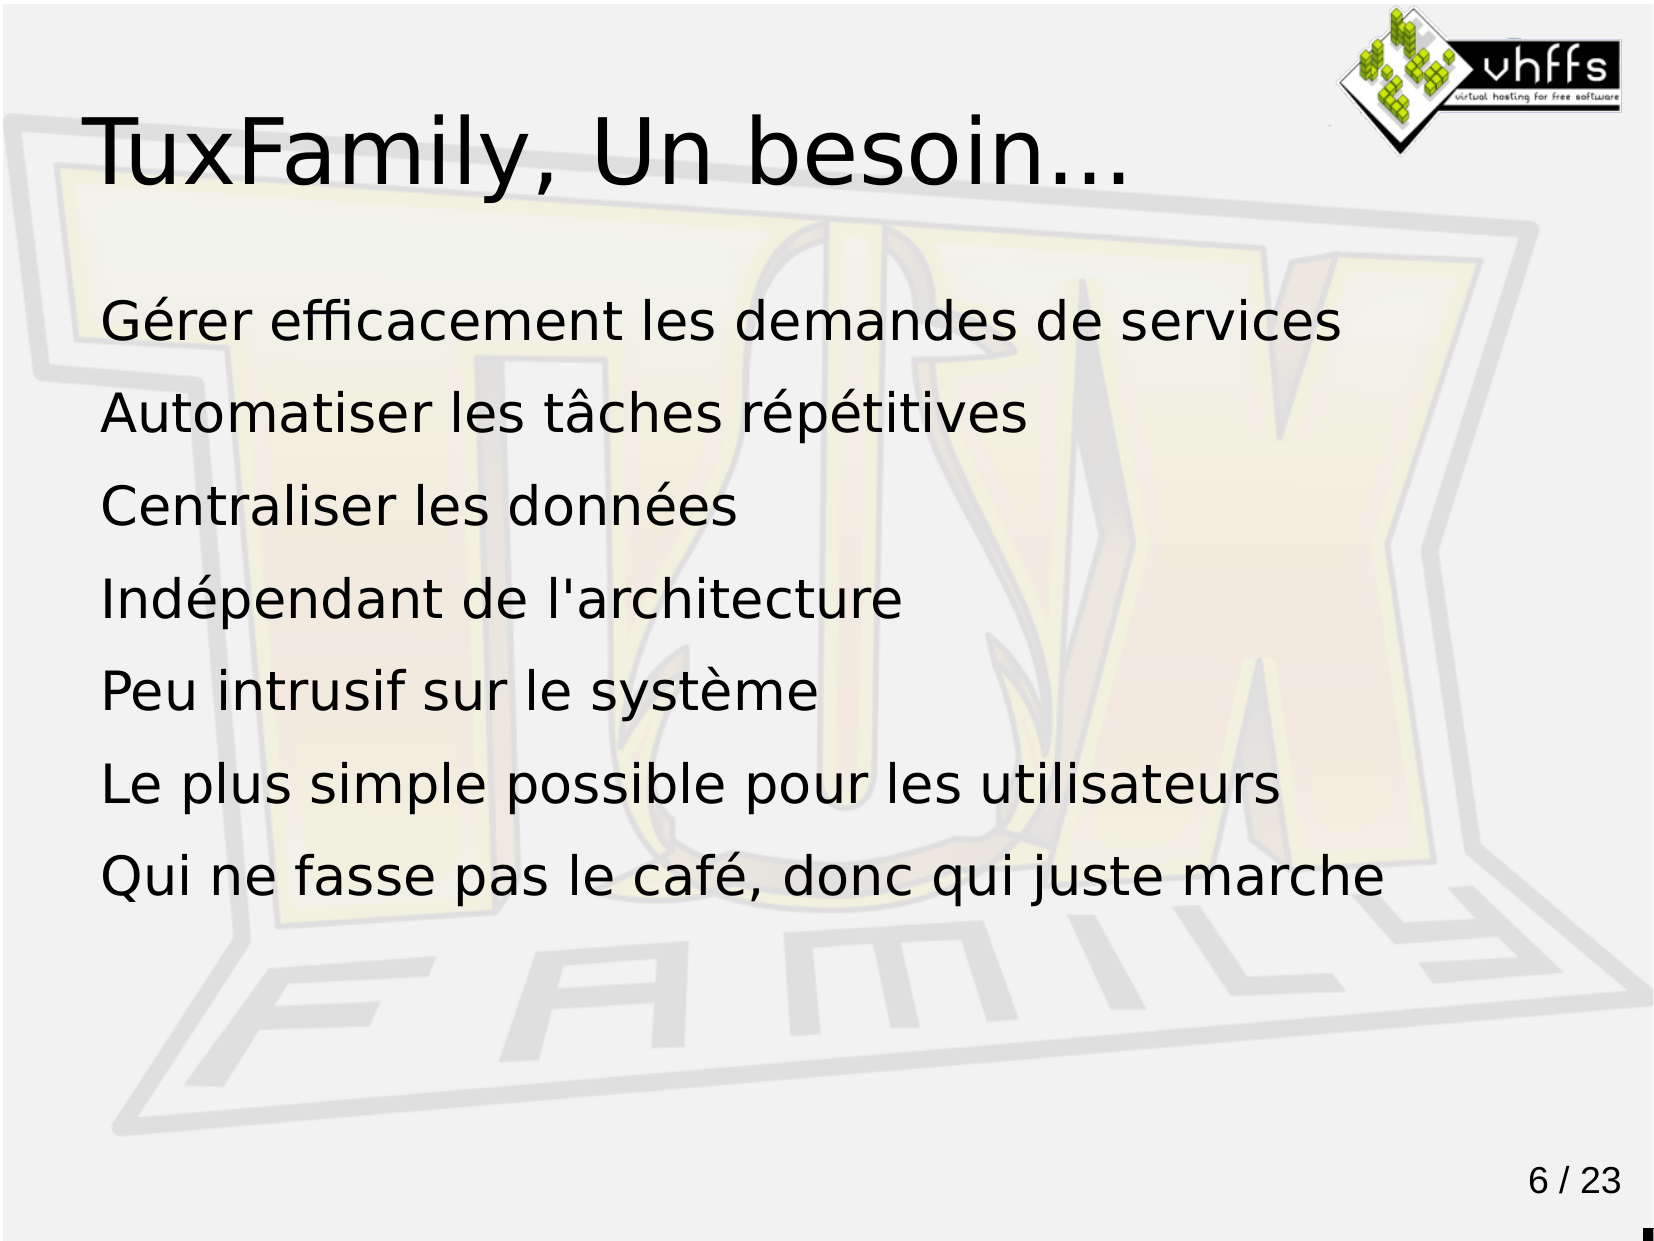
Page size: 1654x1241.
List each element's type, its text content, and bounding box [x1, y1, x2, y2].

title TuxFamily, Un besoin... [82, 49, 1571, 257]
text_box [1643, 1228, 1654, 1241]
picture [3, 0, 1654, 1241]
text_box <numéro> / 23 [1314, 1151, 1637, 1225]
list Gérer efficacement les demandes de services Automatiser les tâches répétitives Centraliser les données Indépendant de l'architecture Peu intrusif sur le système Le plus simple possible pour les utilisateurs Qui ne fasse pas le café, donc qui juste marche [82, 290, 1571, 1094]
